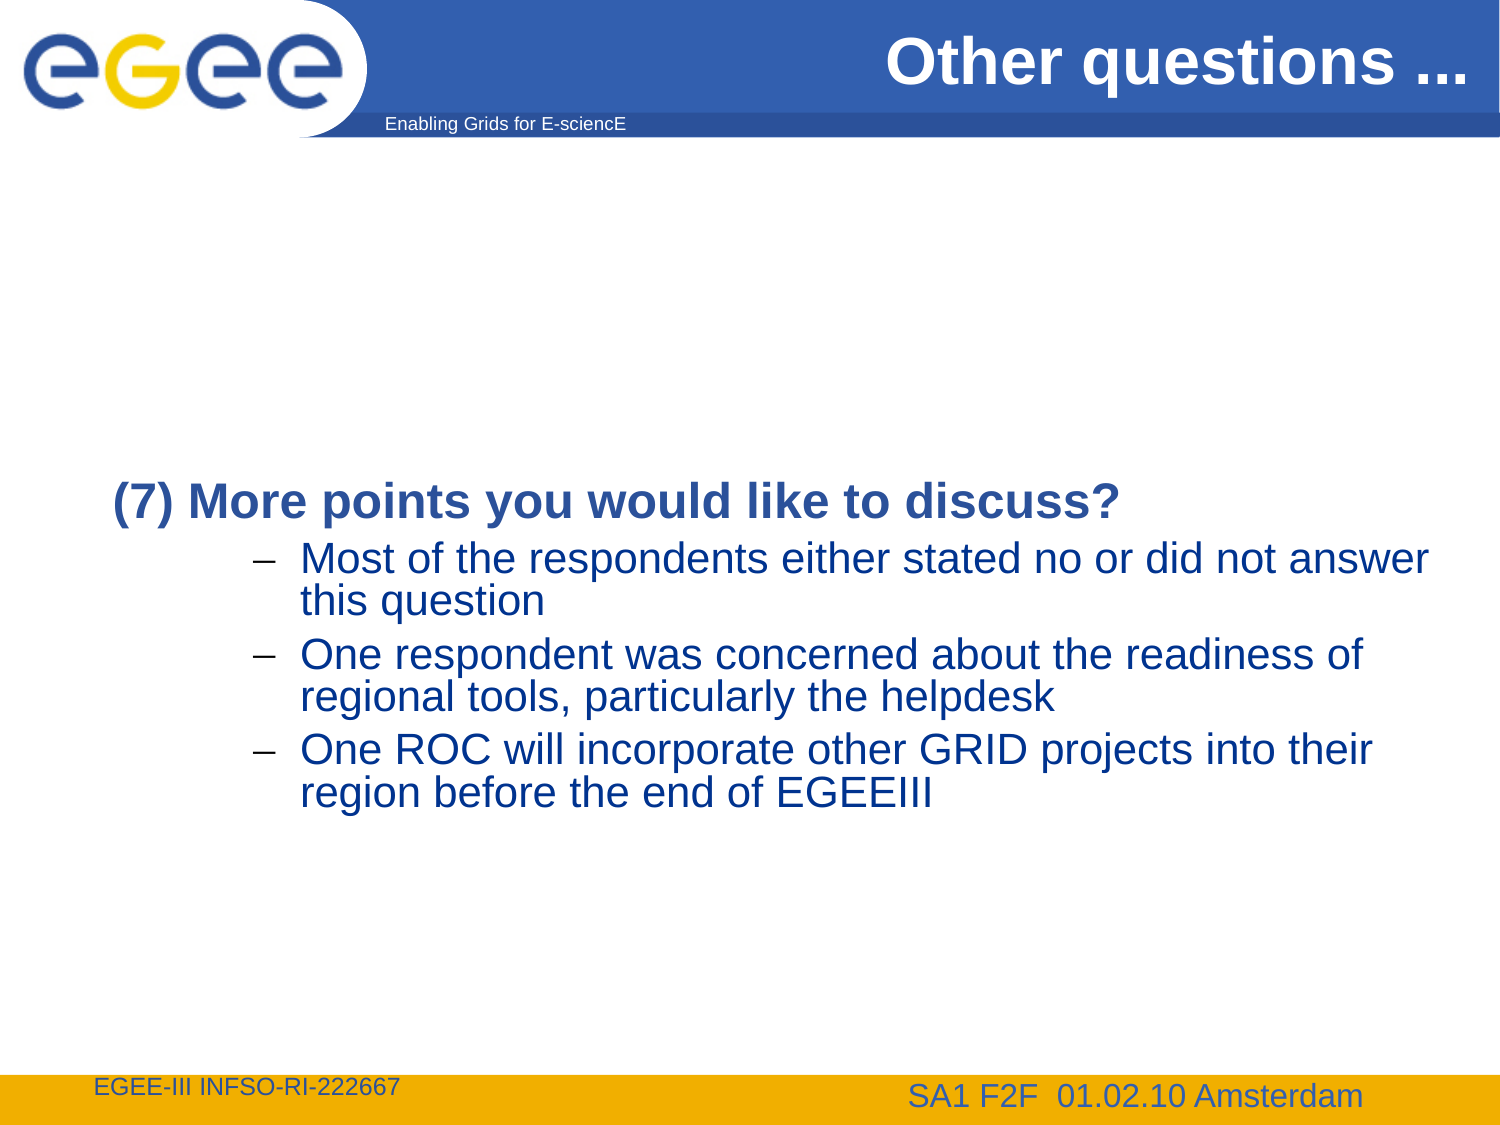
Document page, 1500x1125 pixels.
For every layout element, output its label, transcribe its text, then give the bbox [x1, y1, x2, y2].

title Other questions ... [369, 0, 1472, 147]
picture [18, 30, 349, 112]
list (7) More points you would like to discuss? Most of the respondents either stated no or did not answer this question One respondent was concerned about the readiness of regional tools, particularly the helpdesk One ROC will incorporate other GRID projects into their region before the end of EGEEIII [56, 480, 1463, 1033]
